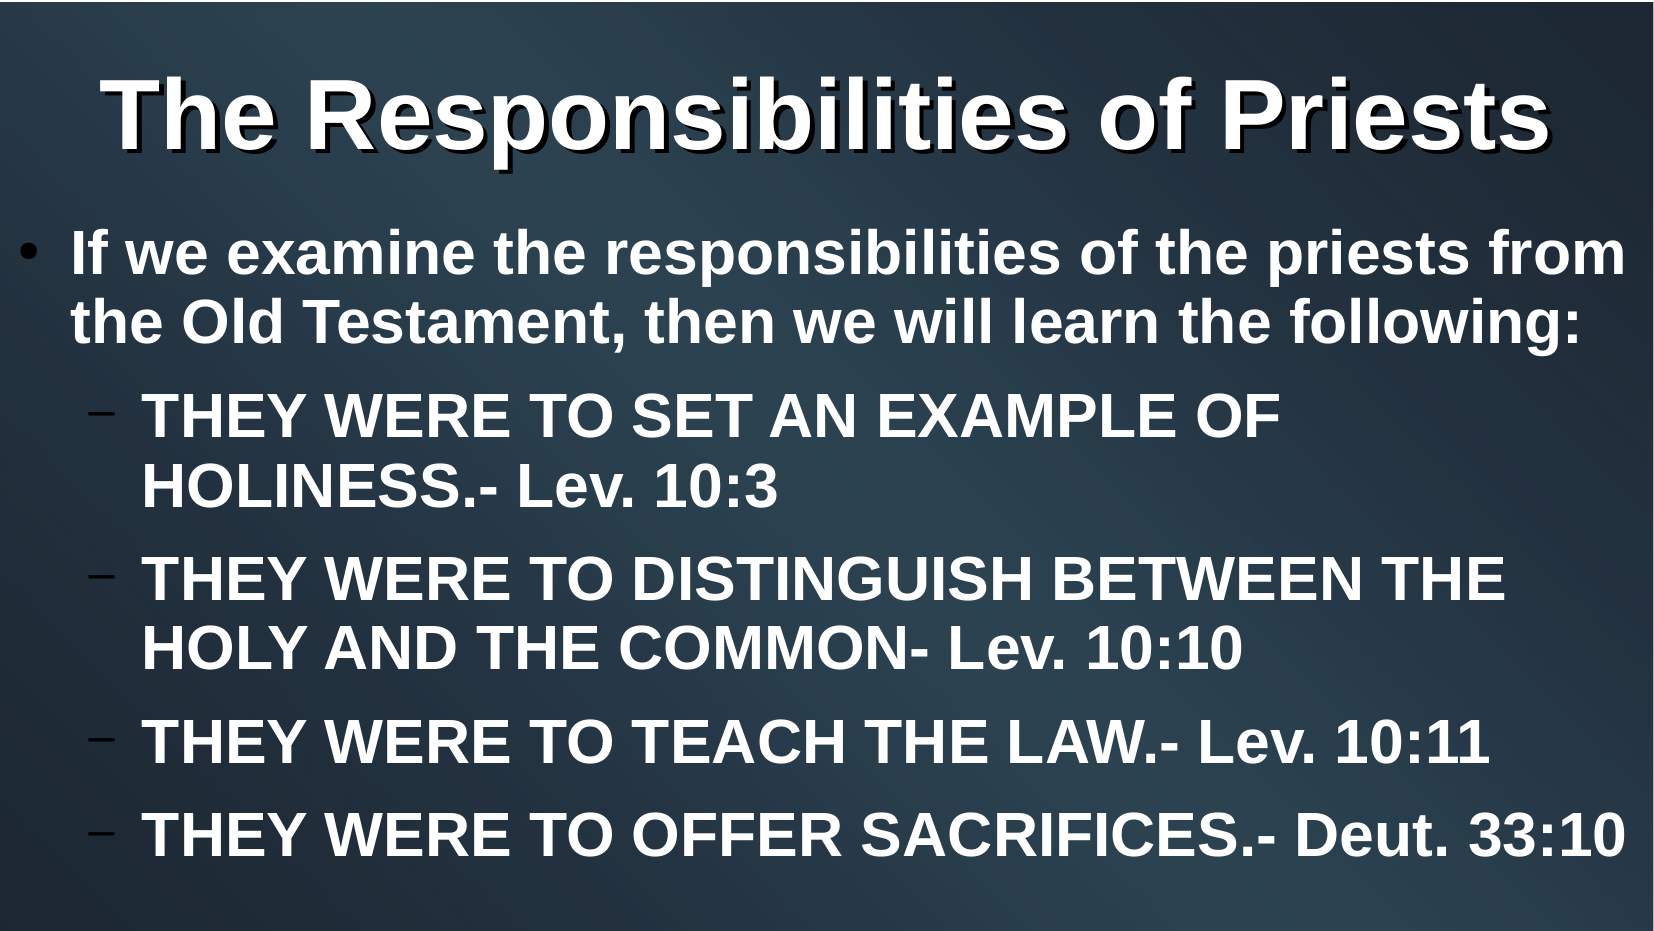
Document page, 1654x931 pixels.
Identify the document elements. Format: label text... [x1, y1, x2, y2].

list If we examine the responsibilities of the priests from the Old Testament, then we will learn the following: THEY WERE TO SET AN EXAMPLE OF HOLINESS.- Lev. 10:3 THEY WERE TO DISTINGUISH BETWEEN THE HOLY AND THE COMMON- Lev. 10:10 THEY WERE TO TEACH THE LAW.- Lev. 10:11 THEY WERE TO OFFER SACRIFICES.- Deut. 33:10 [0, 217, 1651, 916]
title The Responsibilities of Priests [82, 37, 1571, 193]
picture [0, 2, 1654, 931]
